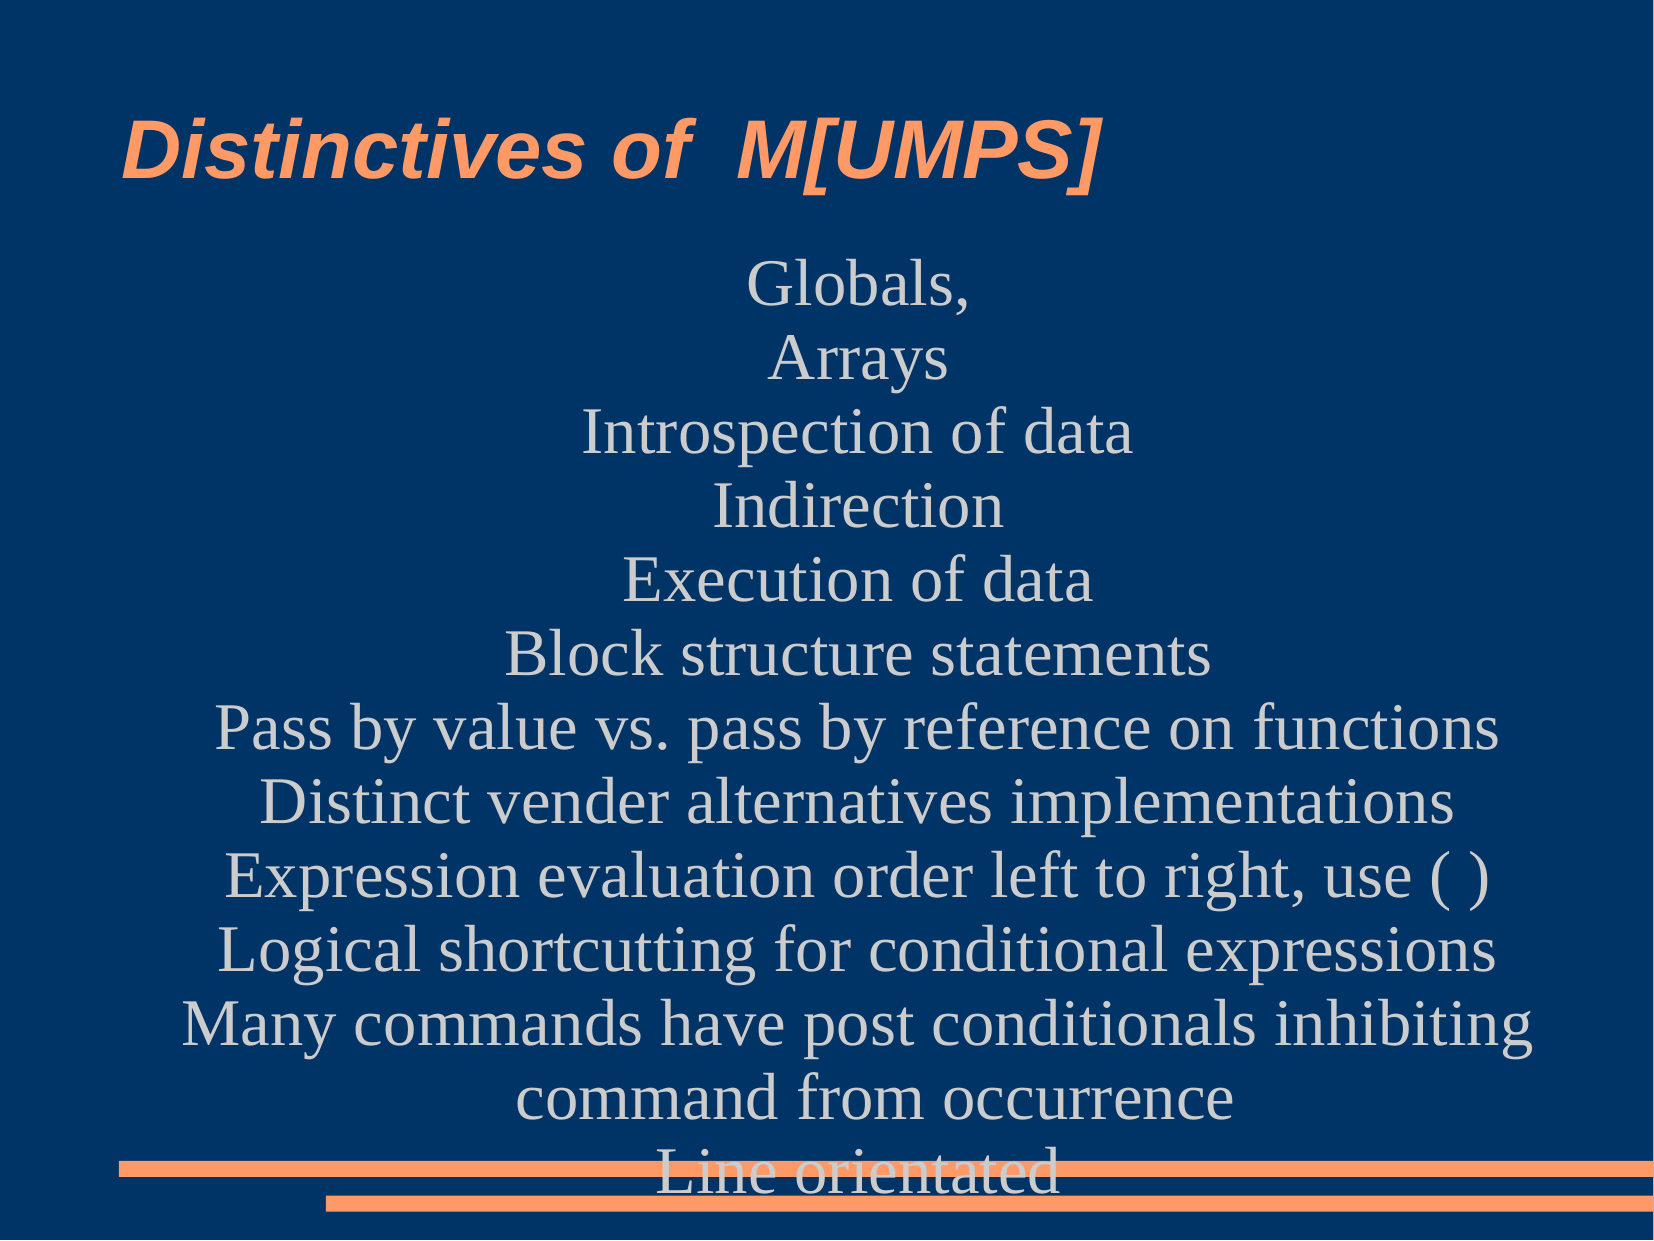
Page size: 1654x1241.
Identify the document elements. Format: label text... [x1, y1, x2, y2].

subtitle Globals, Arrays Introspection of data Indirection Execution of data Block structure statements Pass by value vs. pass by reference on functions Distinct vender alternatives implementations Expression evaluation order left to right, use ( ) Logical shortcutting for conditional expressions Many commands have post conditionals inhibiting command from occurrence Line orientated [121, 245, 1561, 1209]
title Distinctives of M[UMPS] [121, 53, 1534, 245]
